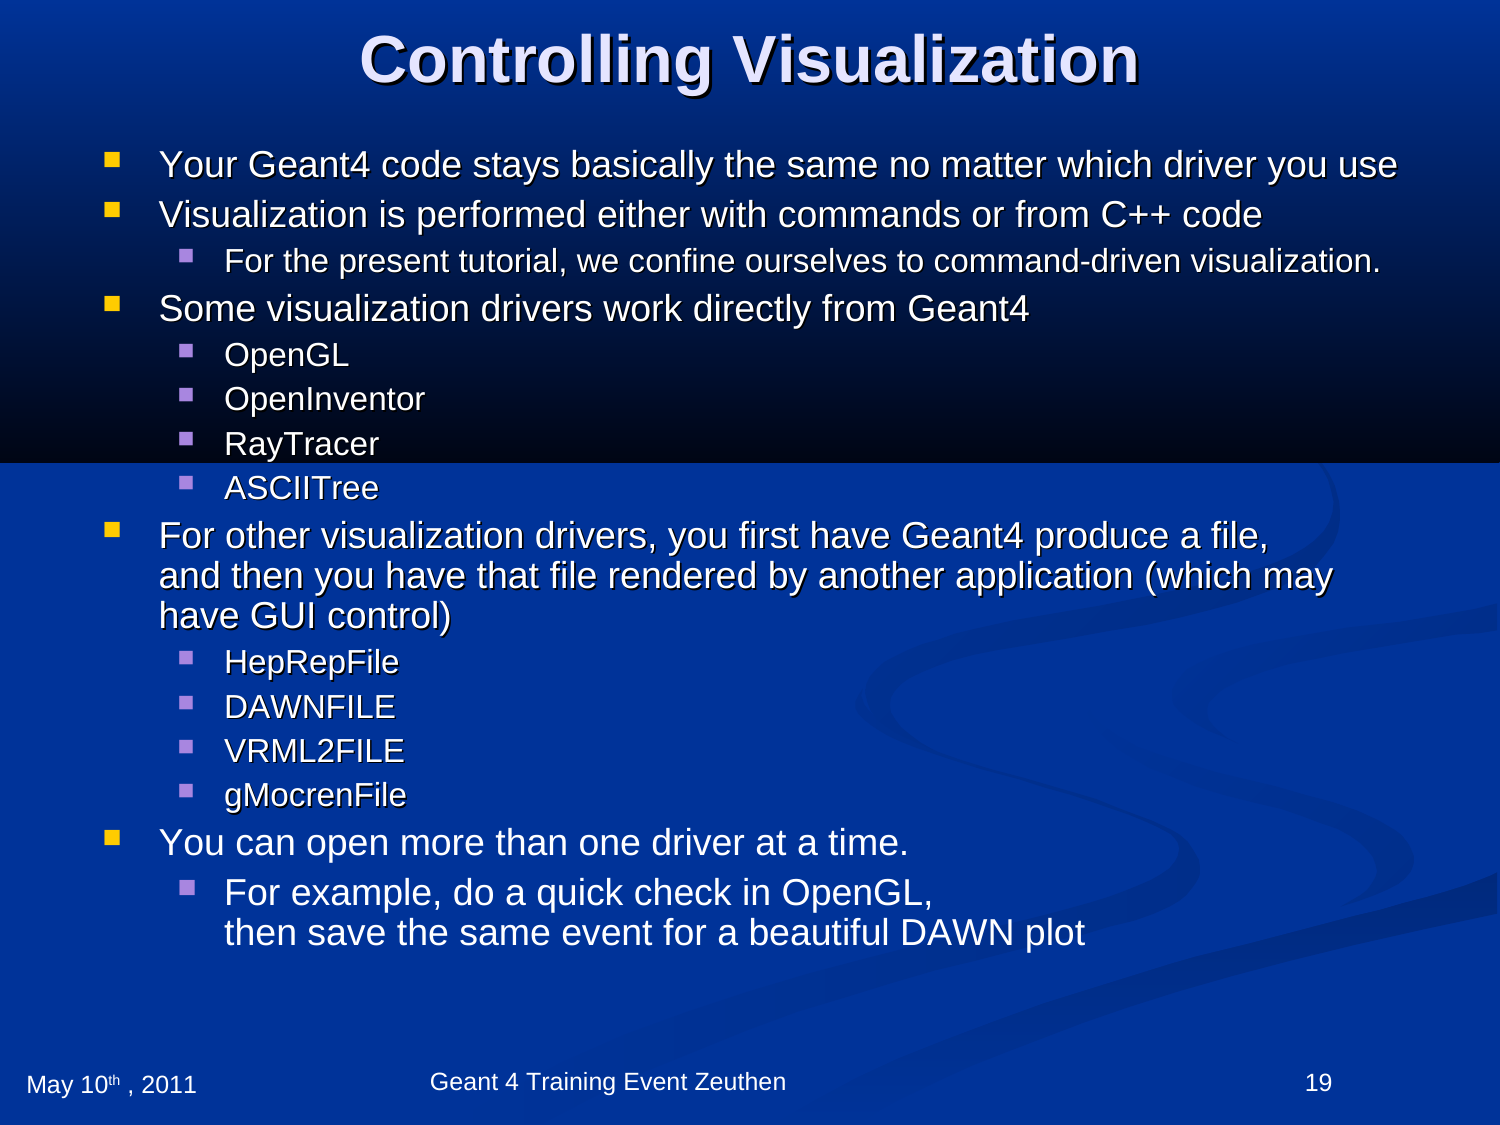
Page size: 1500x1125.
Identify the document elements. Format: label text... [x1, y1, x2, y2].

title Controlling Visualization [75, 8, 1426, 104]
list Your Geant4 code stays basically the same no matter which driver you use Visualization is performed either with commands or from C++ code For the present tutorial, we confine ourselves to command-driven visualization. Some visualization drivers work directly from Geant4 OpenGL OpenInventor RayTracer ASCIITree For other visualization drivers, you first have Geant4 produce a file, and then you have that file rendered by another application (which may have GUI control) HepRepFile DAWNFILE VRML2FILE gMocrenFile You can open more than one driver at a time. For example, do a quick check in OpenGL, then save the same event for a beautiful DAWN plot [87, 137, 1426, 988]
